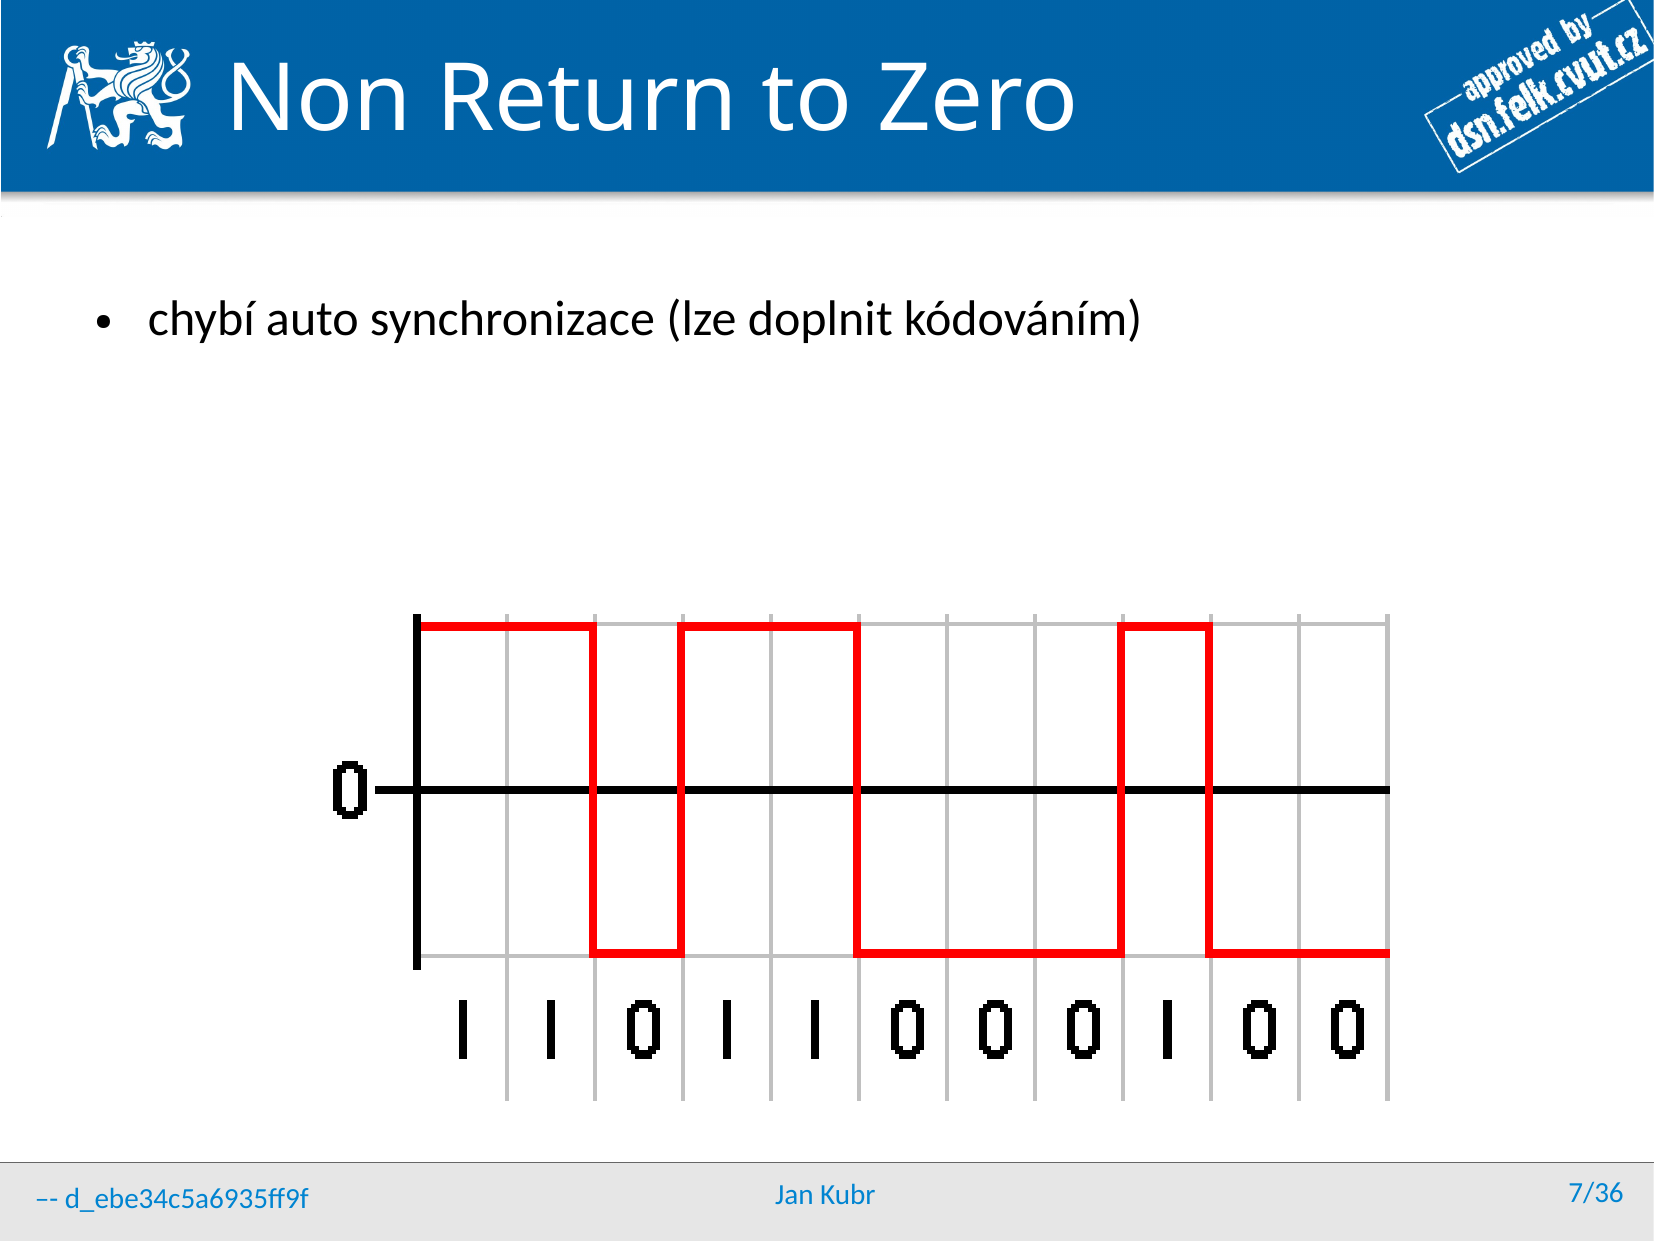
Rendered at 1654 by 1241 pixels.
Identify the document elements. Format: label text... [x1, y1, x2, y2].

title Non Return to Zero [225, 0, 1426, 188]
list chybí auto synchronizace (lze doplnit kódováním) [76, 297, 1640, 577]
picture [1, 0, 1654, 217]
picture [317, 585, 1390, 1122]
